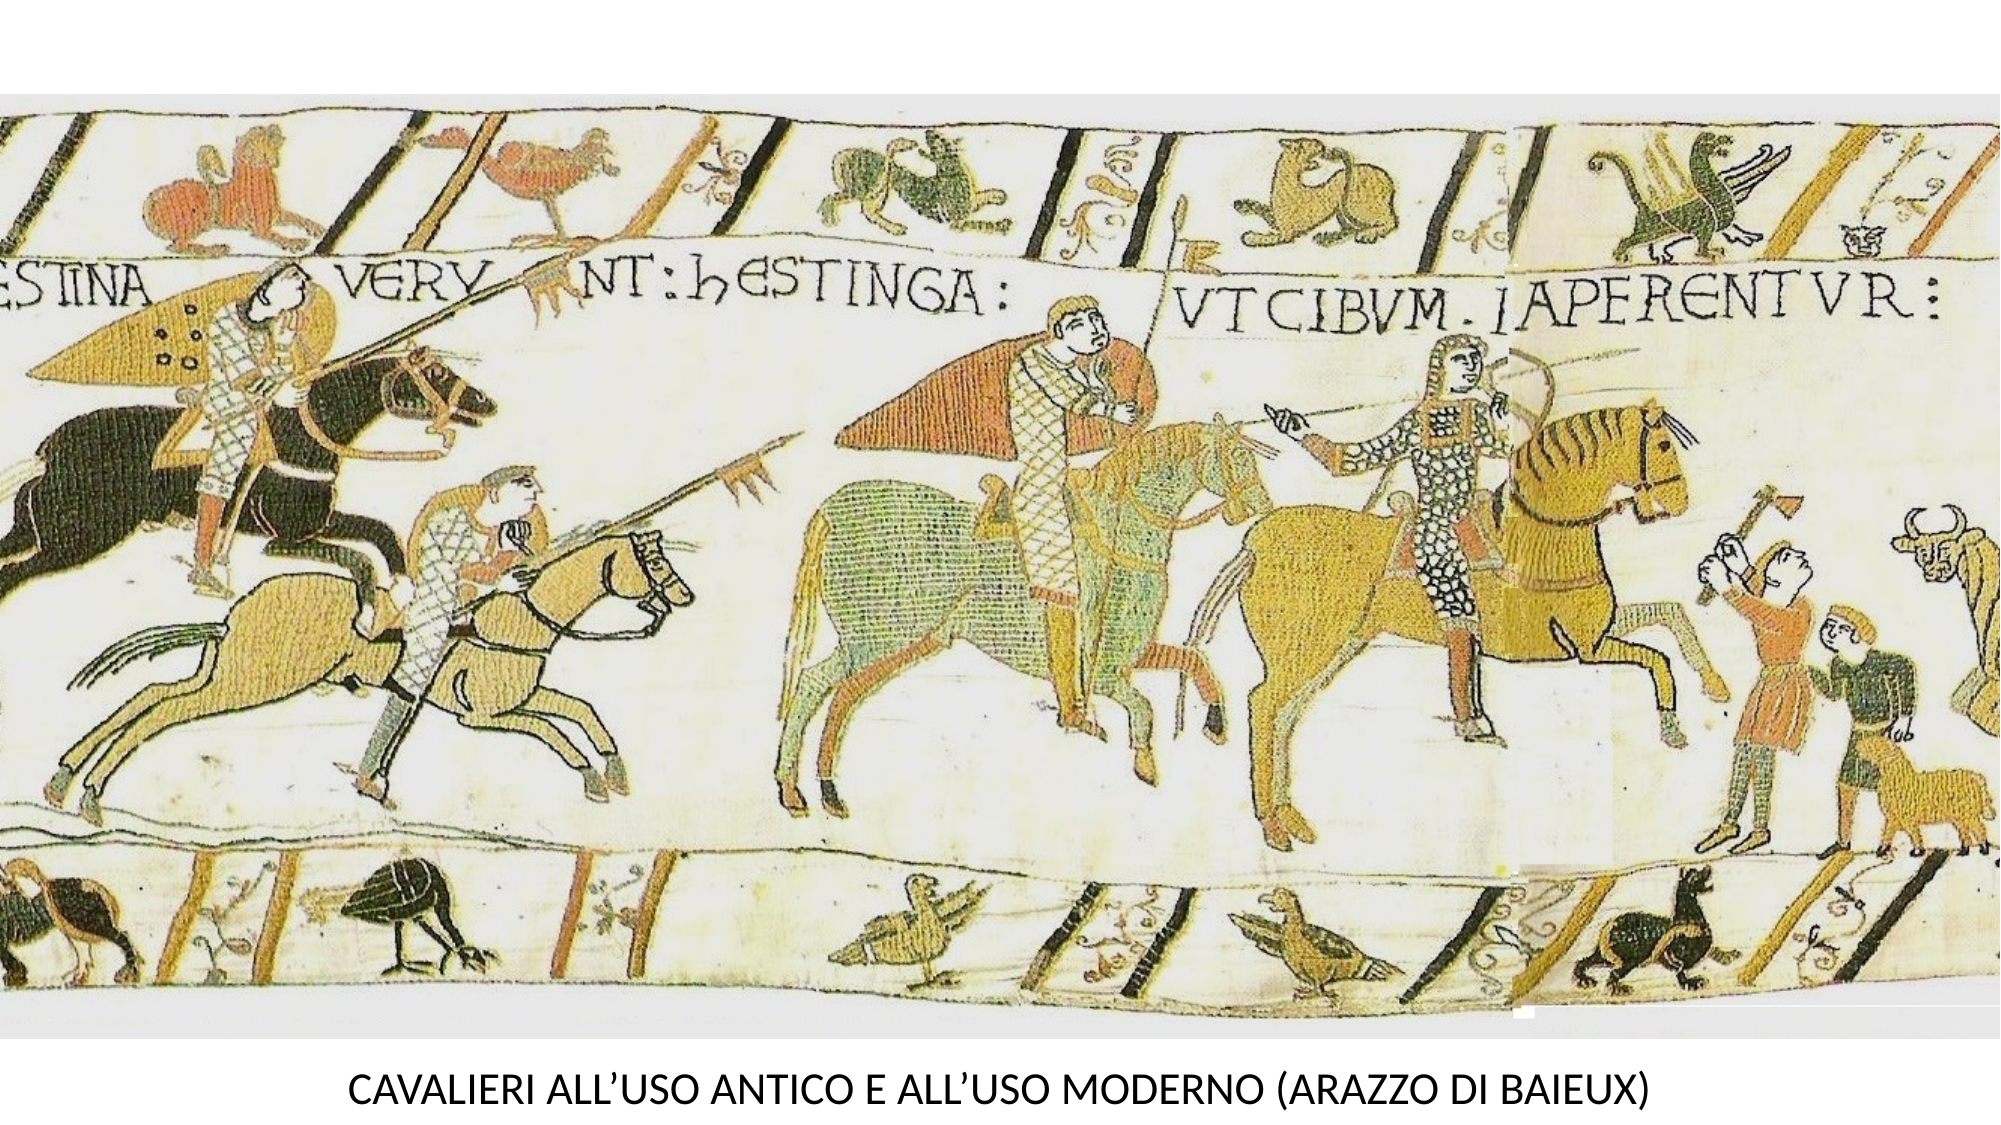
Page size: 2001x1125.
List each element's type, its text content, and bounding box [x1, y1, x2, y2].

subtitle CAVALIERI ALL’USO ANTICO E ALL’USO MODERNO (ARAZZO DI BAIEUX) [249, 1062, 1750, 1125]
picture [0, 95, 2000, 1040]
